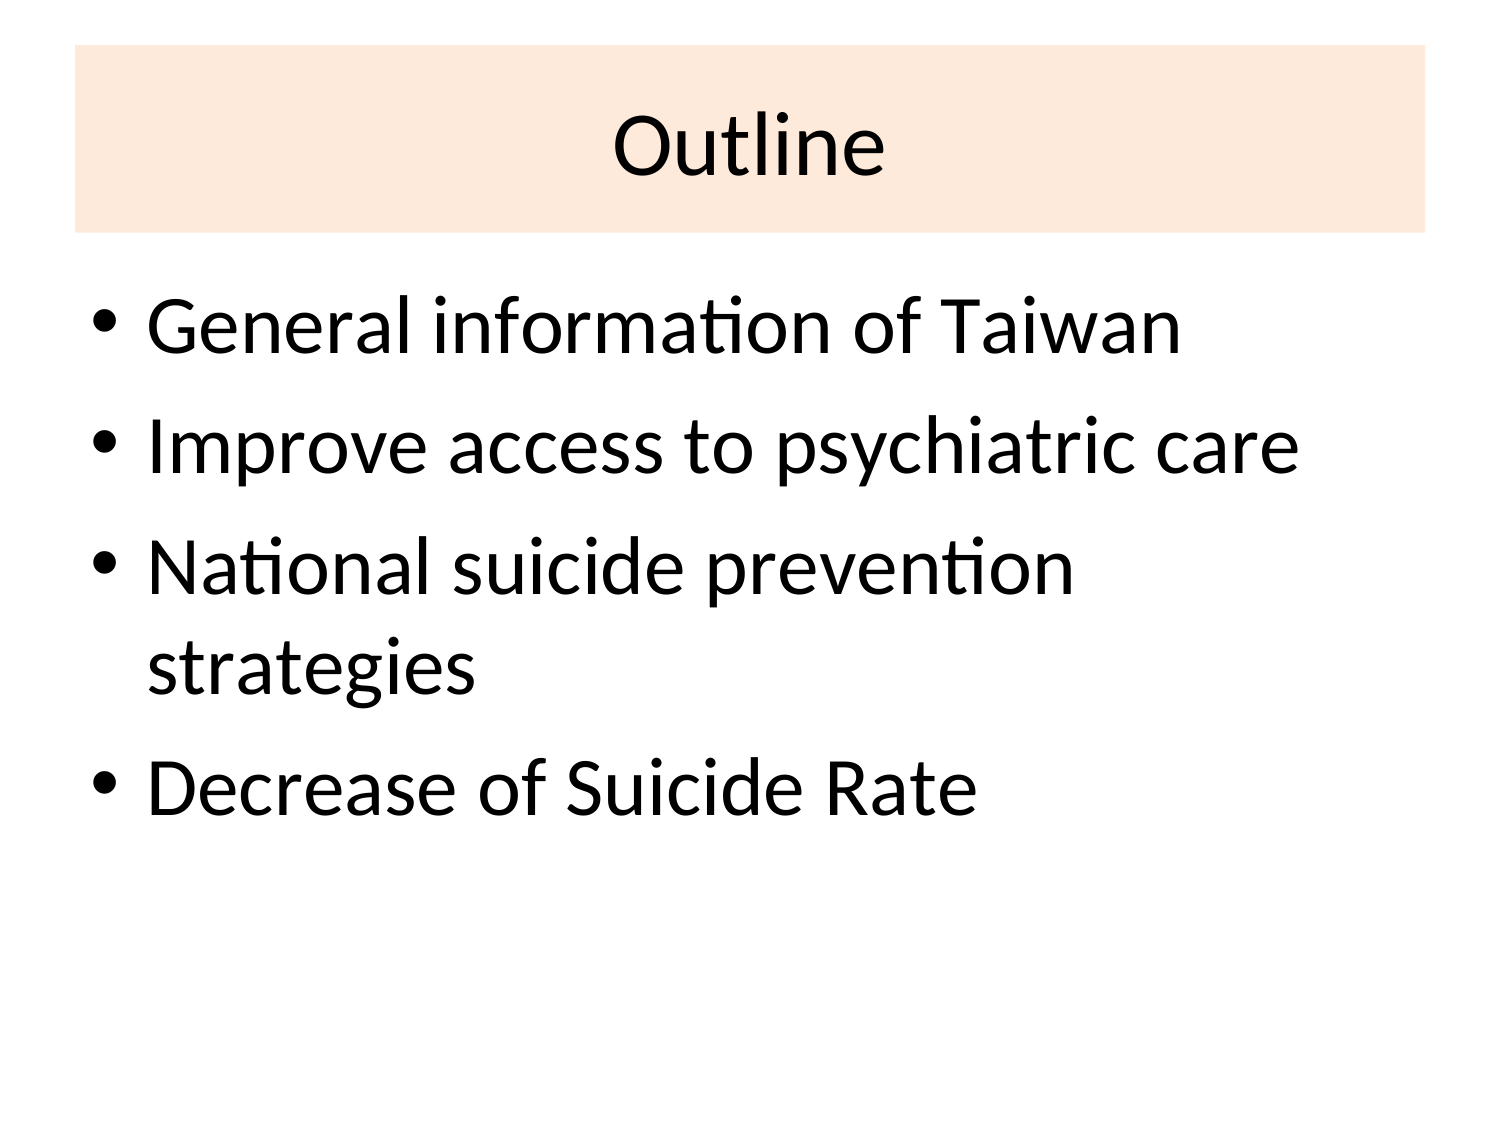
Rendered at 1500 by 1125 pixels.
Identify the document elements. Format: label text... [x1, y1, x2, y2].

title Outline [75, 45, 1426, 233]
list General information of Taiwan Improve access to psychiatric care National suicide prevention strategies Decrease of Suicide Rate [75, 262, 1426, 1005]
